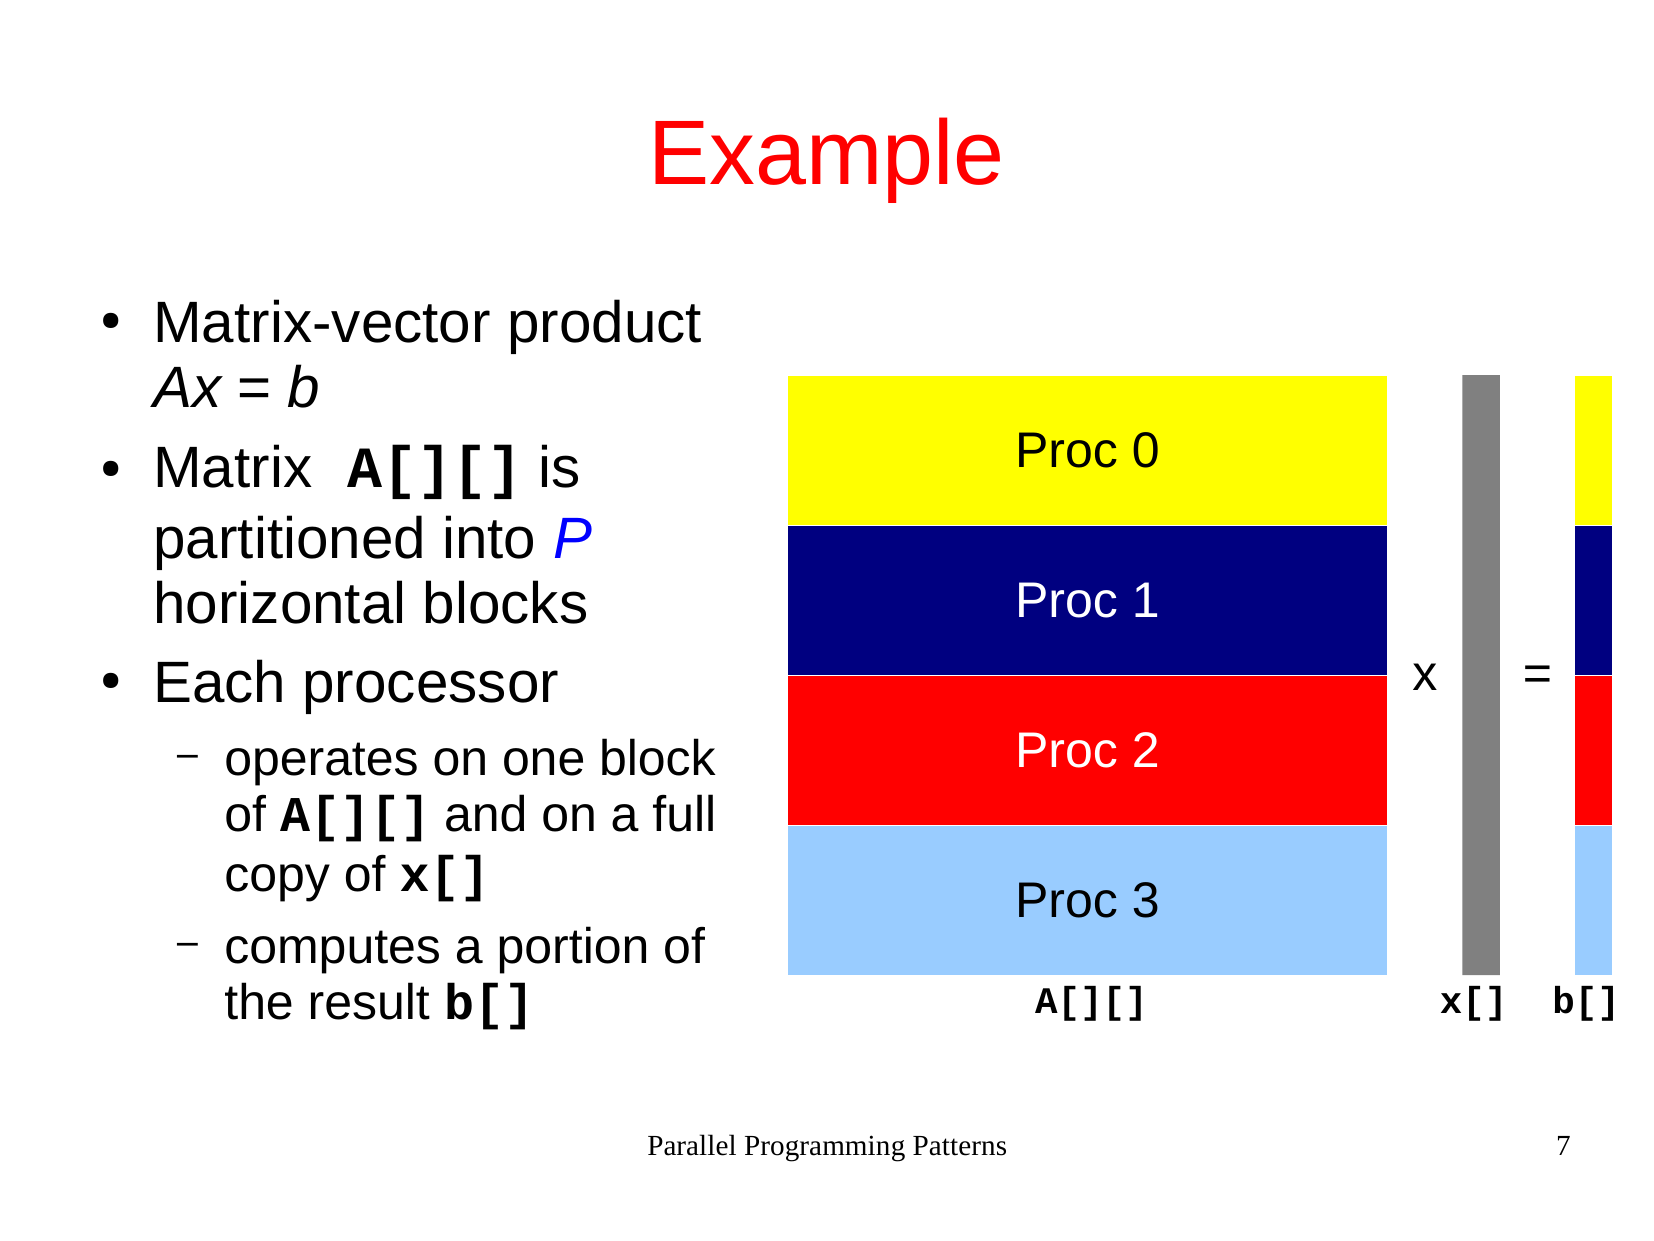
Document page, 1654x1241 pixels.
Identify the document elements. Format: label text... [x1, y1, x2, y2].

text_box Proc 0 [787, 375, 1388, 525]
text_box A[][] [1020, 975, 1163, 1033]
text_box Proc 1 [787, 525, 1388, 675]
text_box = [1500, 637, 1576, 709]
text_box Proc 3 [787, 825, 1388, 976]
list Matrix-vector product Ax = b Matrix A[][] is partitioned into P horizontal blocks Each processor operates on one block of A[][] and on a full copy of x[] computes a portion of the result b[] [82, 290, 751, 1109]
text_box [1462, 375, 1500, 975]
text_box [1574, 375, 1613, 975]
text_box x [1387, 637, 1463, 709]
text_box Proc 2 [787, 675, 1388, 825]
title Example [82, 49, 1571, 257]
text_box b[] [1537, 975, 1635, 1033]
text_box x[] [1425, 975, 1523, 1033]
